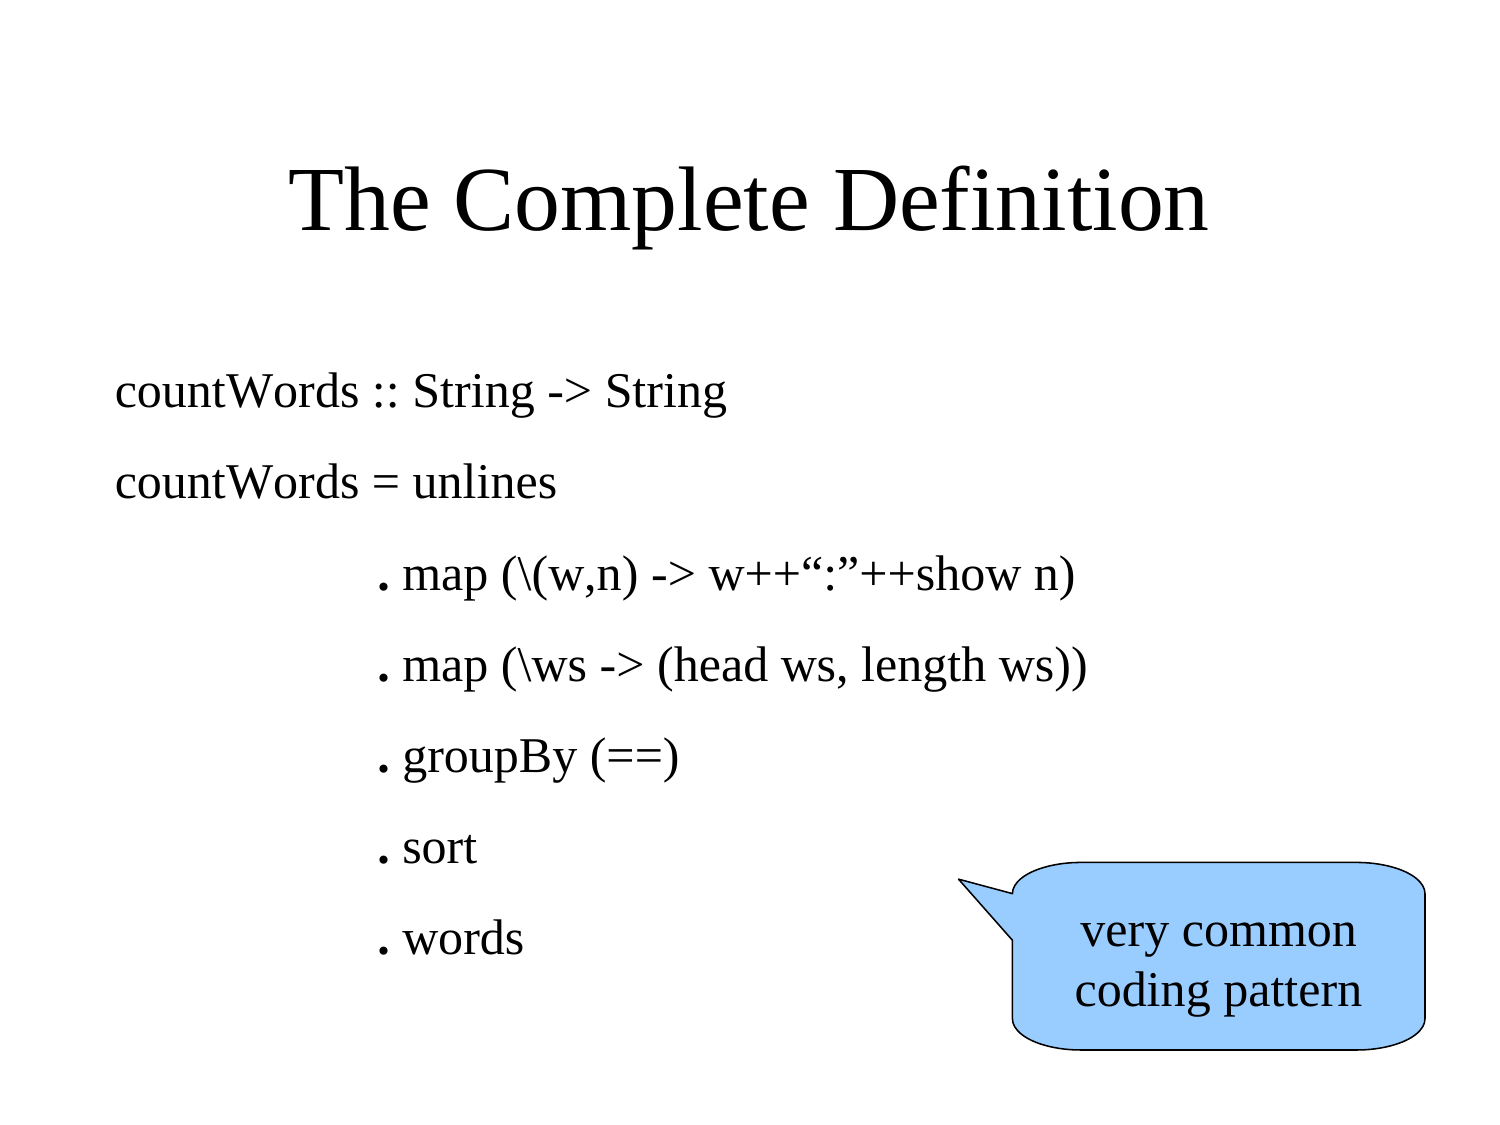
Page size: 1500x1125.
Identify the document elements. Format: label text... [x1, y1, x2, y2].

text_box very common coding pattern [958, 862, 1426, 1051]
text_box countWords :: String -> String countWords = unlines . map (\(w,n) -> w++“:”++show n) . map (\ws -> (head ws, length ws)) . groupBy (==) . sort . words [99, 349, 1401, 973]
title The Complete Definition [112, 99, 1388, 288]
